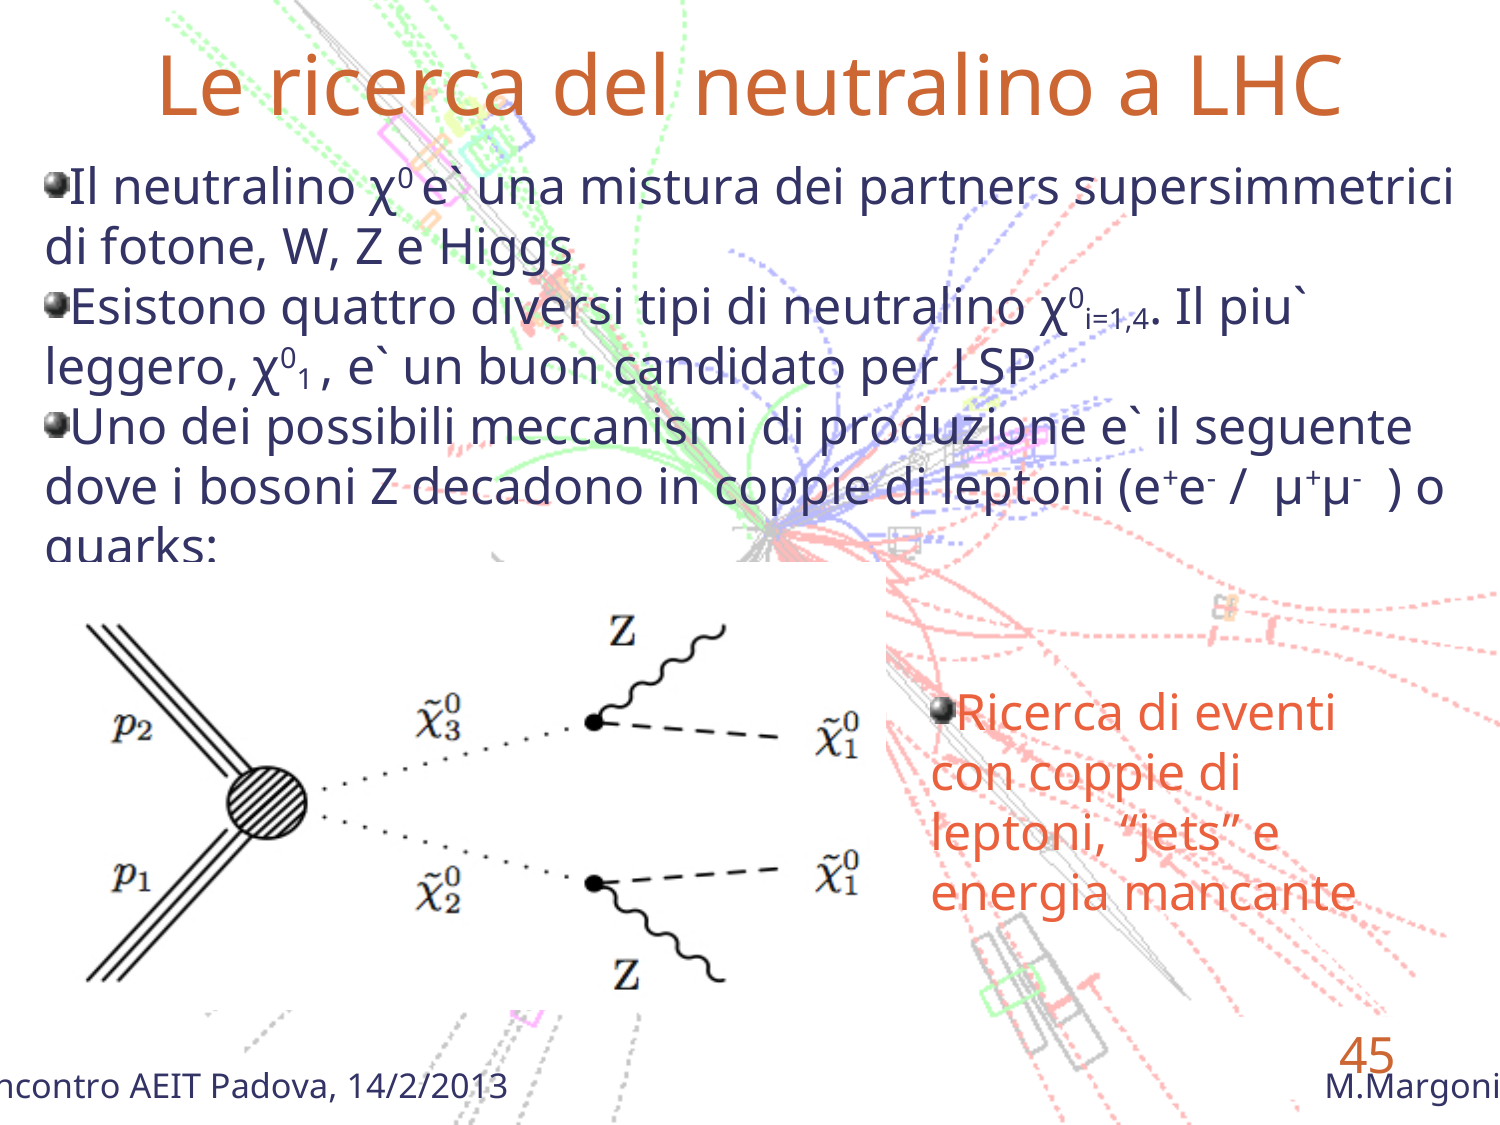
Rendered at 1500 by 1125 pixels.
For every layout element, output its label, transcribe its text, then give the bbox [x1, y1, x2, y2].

text_box Ricerca di eventi con coppie di leptoni, “jets” e energia mancante [915, 673, 1447, 929]
text_box Il neutralino χ0 e` una mistura dei partners supersimmetrici di fotone, W, Z e Higgs Esistono quattro diversi tipi di neutralino χ0i=1,4. Il piu` leggero, χ01 , e` un buon candidato per LSP Uno dei possibili meccanismi di produzione e` il seguente dove i bosoni Z decadono in coppie di leptoni (e+e- / μ+μ- ) o quarks: [29, 147, 1477, 557]
title Le ricerca del neutralino a LHC [37, 19, 1463, 147]
picture [0, 0, 1500, 1125]
